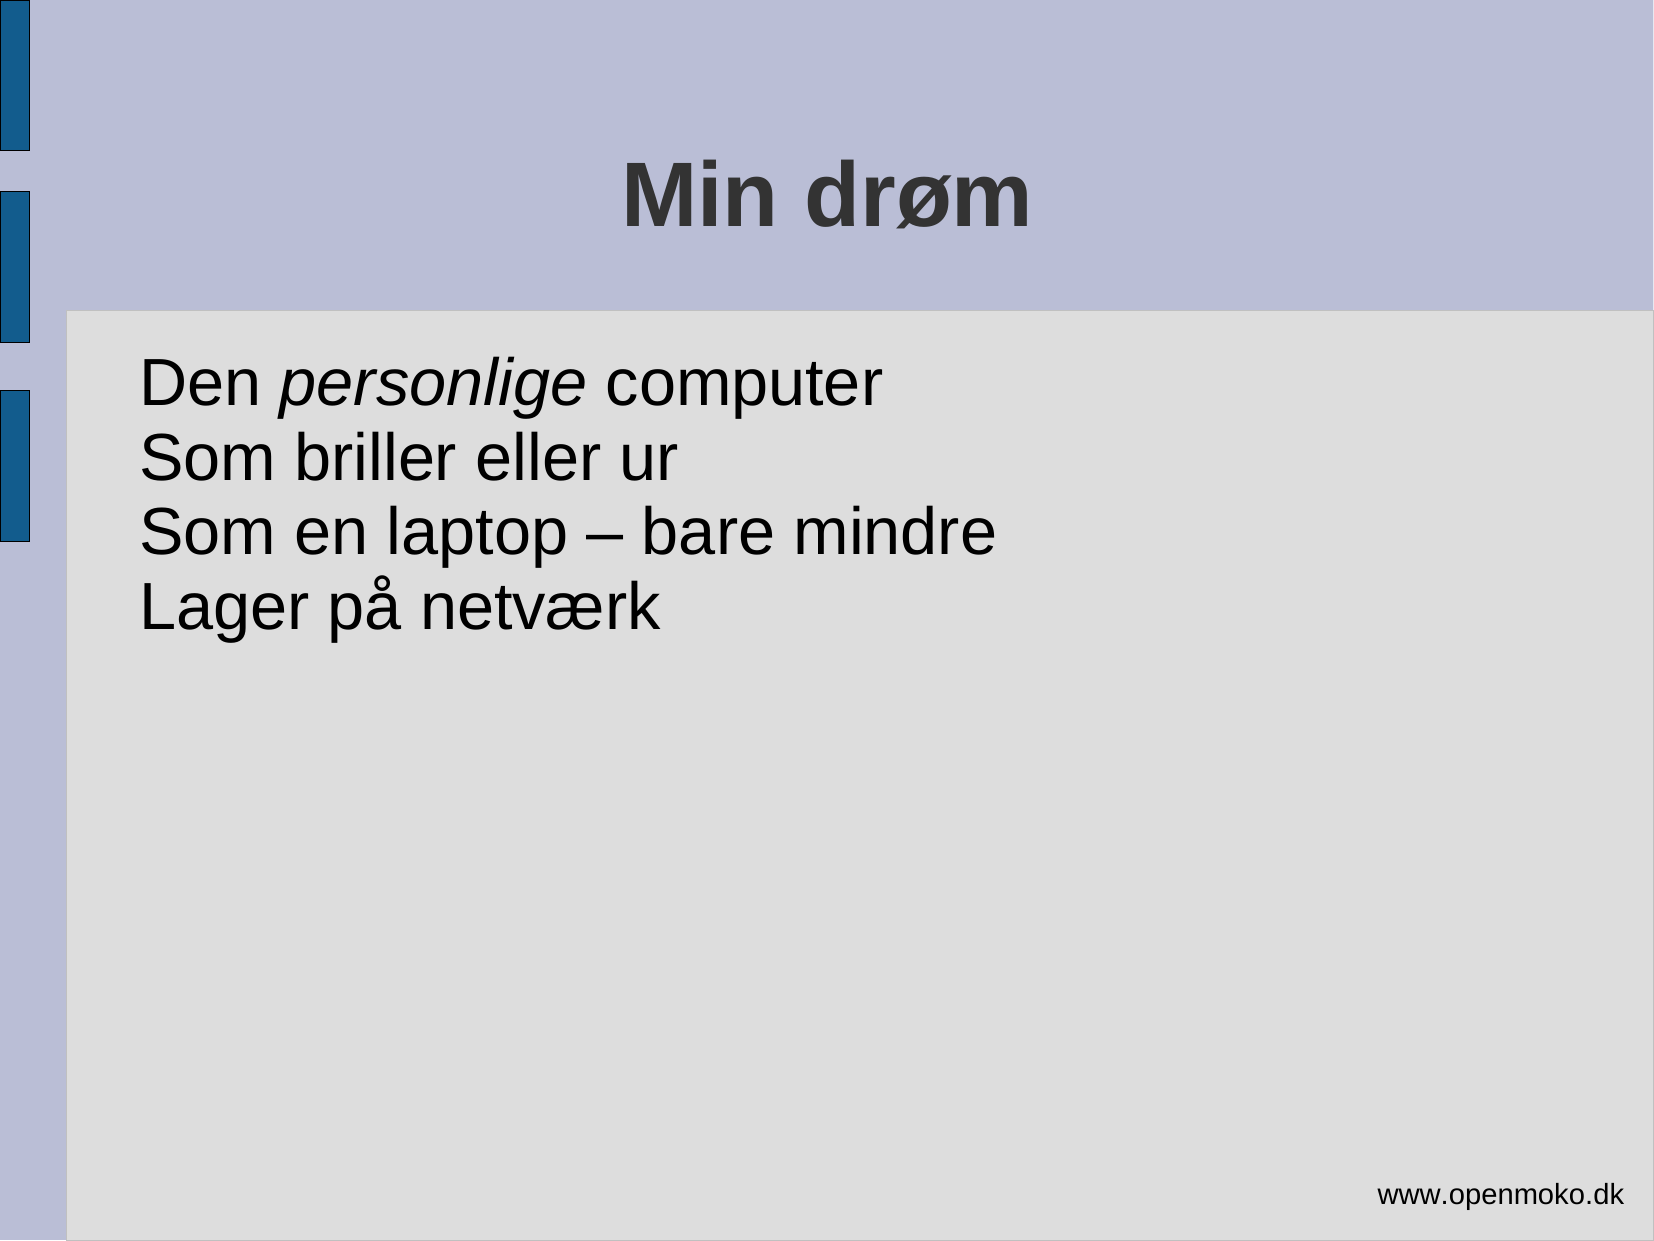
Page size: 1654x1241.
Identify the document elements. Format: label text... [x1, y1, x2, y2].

list Den personlige computer Som briller eller ur Som en laptop – bare mindre Lager på netværk [121, 344, 1534, 1127]
title Min drøm [121, 91, 1534, 299]
